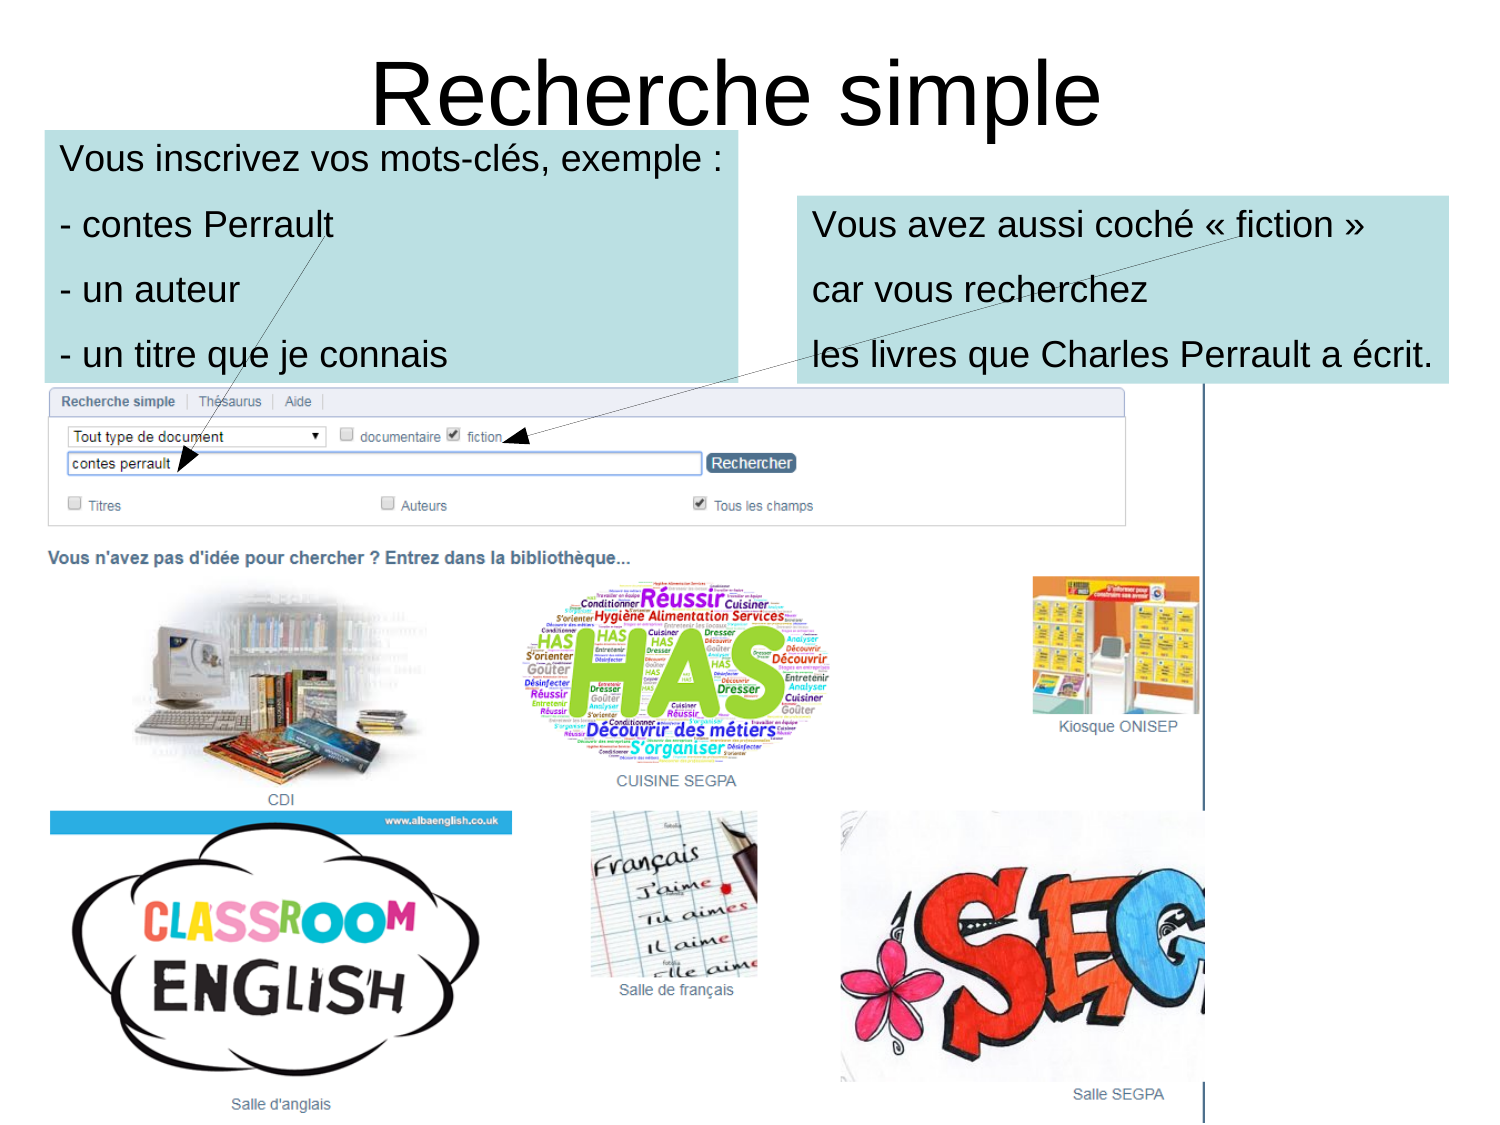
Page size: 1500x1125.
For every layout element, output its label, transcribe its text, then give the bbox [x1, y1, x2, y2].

text_box Vous avez aussi coché « fiction » car vous recherchez les livres que Charles Perrault a écrit. [797, 195, 1449, 384]
text_box Vous inscrivez vos mots-clés, exemple : - contes Perrault - un auteur - un titre que je connais [44, 130, 739, 383]
text_box Recherche simple [99, 0, 1376, 188]
picture [29, 383, 1205, 1123]
